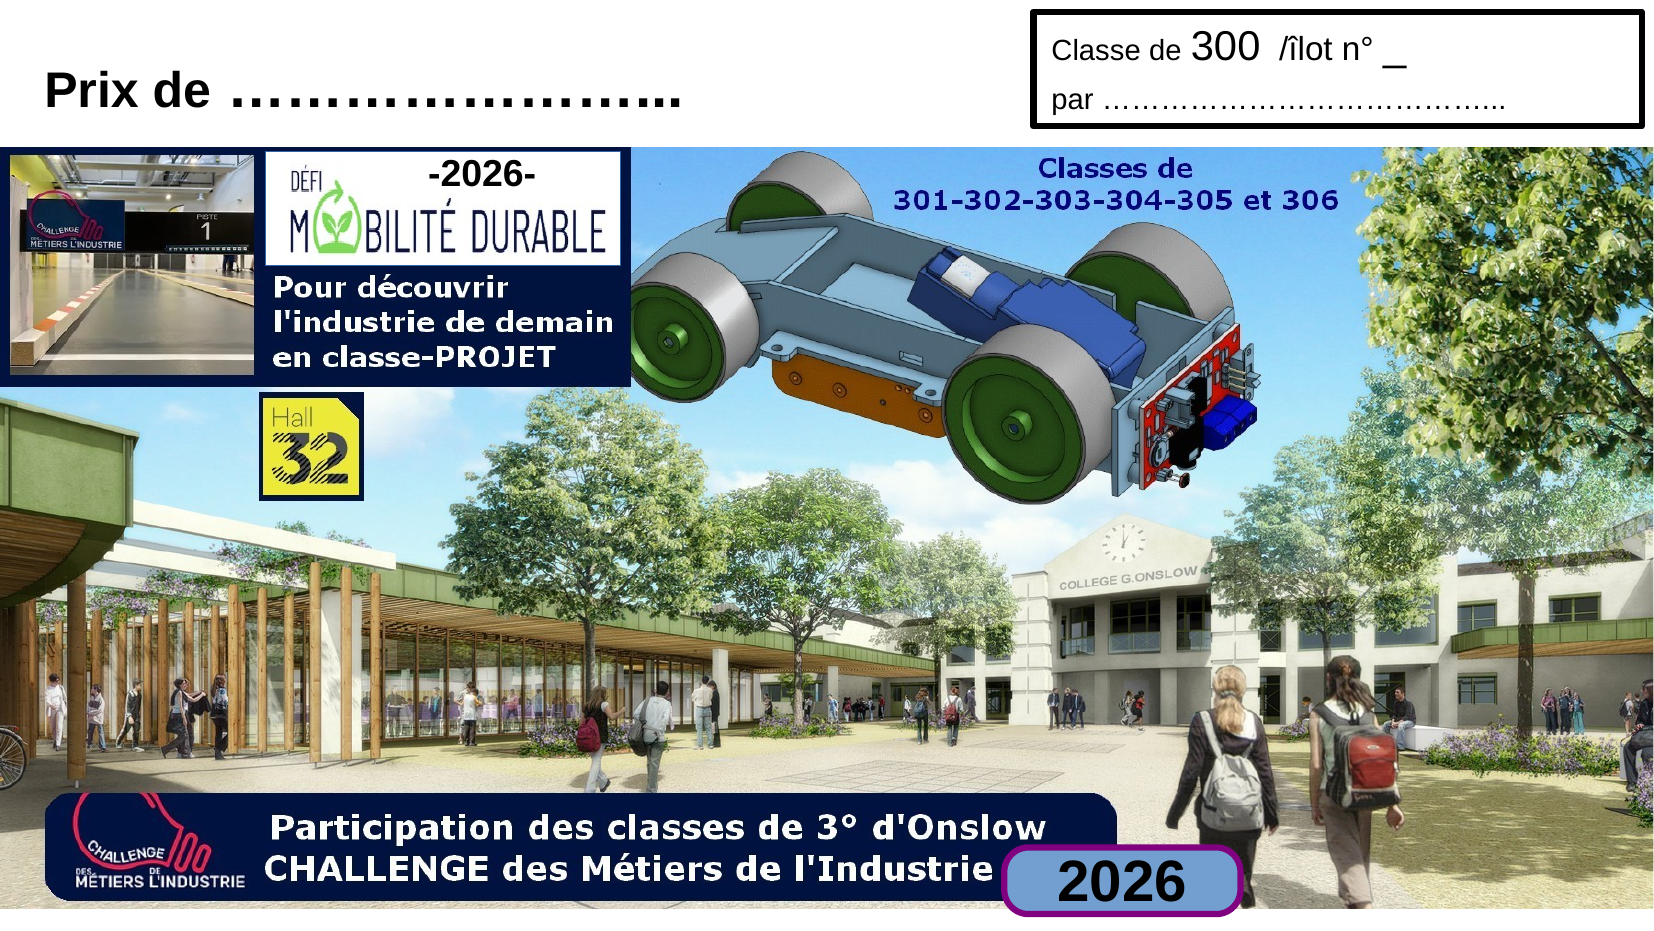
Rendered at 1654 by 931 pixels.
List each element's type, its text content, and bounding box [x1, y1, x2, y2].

text_box Prix de …………………... [29, 47, 1093, 136]
picture [283, 162, 609, 264]
text_box Classe de 300 /îlot n° _ par …………………………………... [1033, 11, 1642, 127]
picture [0, 147, 1654, 909]
text_box 2026 [1004, 847, 1241, 915]
text_box [265, 151, 621, 266]
text_box -2026- [413, 144, 562, 202]
